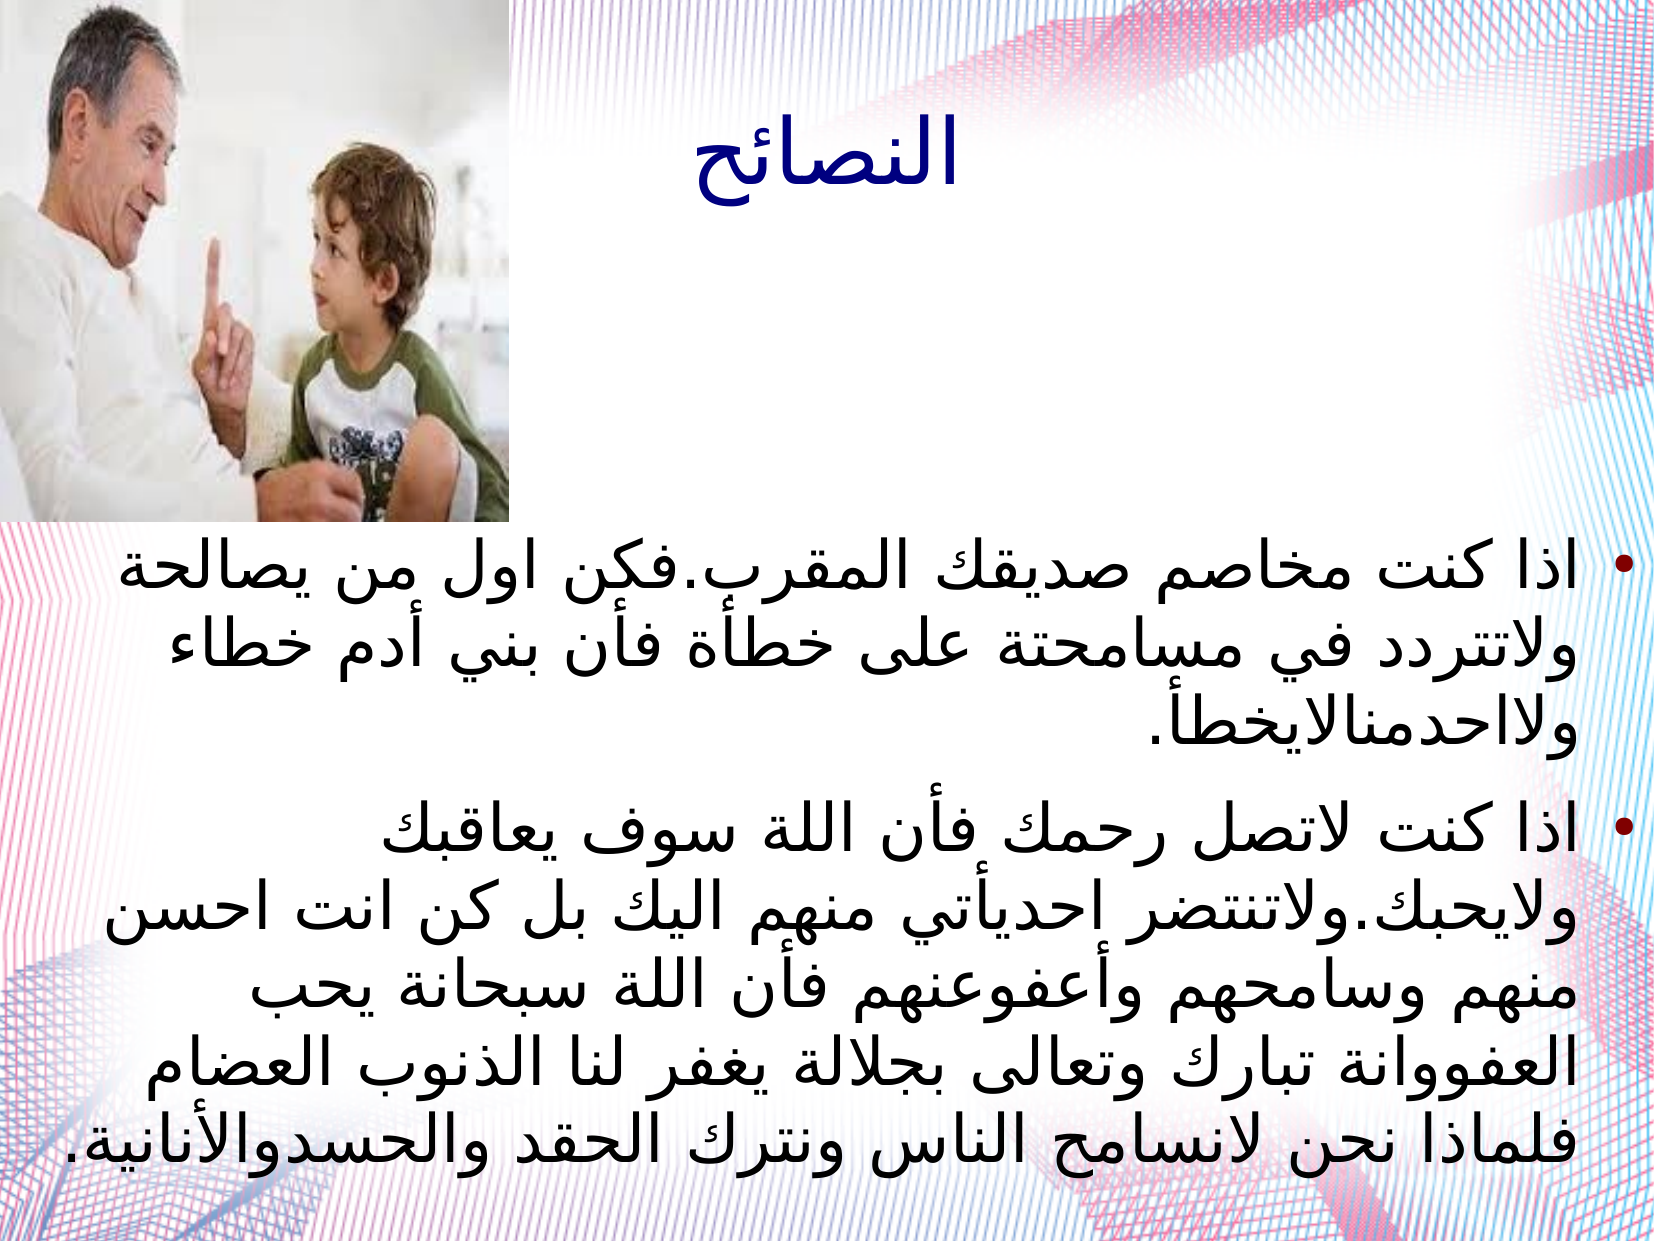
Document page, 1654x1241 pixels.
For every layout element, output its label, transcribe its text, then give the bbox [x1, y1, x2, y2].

title النصائح [509, 49, 1571, 257]
picture [0, 0, 1654, 527]
list اذا كنت مخاصم صديقك المقرب.فكن اول من يصالحة ولاتتردد في مسامحتة على خطأة فأن بني أدم خطاء ولااحدمنالايخطأ. اذا كنت لاتصل رحمك فأن اللة سوف يعاقبك ولايحبك.ولاتنتضر احديأتي منهم اليك بل كن انت احسن منهم وسامحهم وأعفوعنهم فأن اللة سبحانة يحب العفووانة تبارك وتعالى بجلالة يغفر لنا الذنوب العضام فلماذا نحن لانسامح الناس ونترك الحقد والحسدوالأنانية. [0, 527, 1654, 1241]
